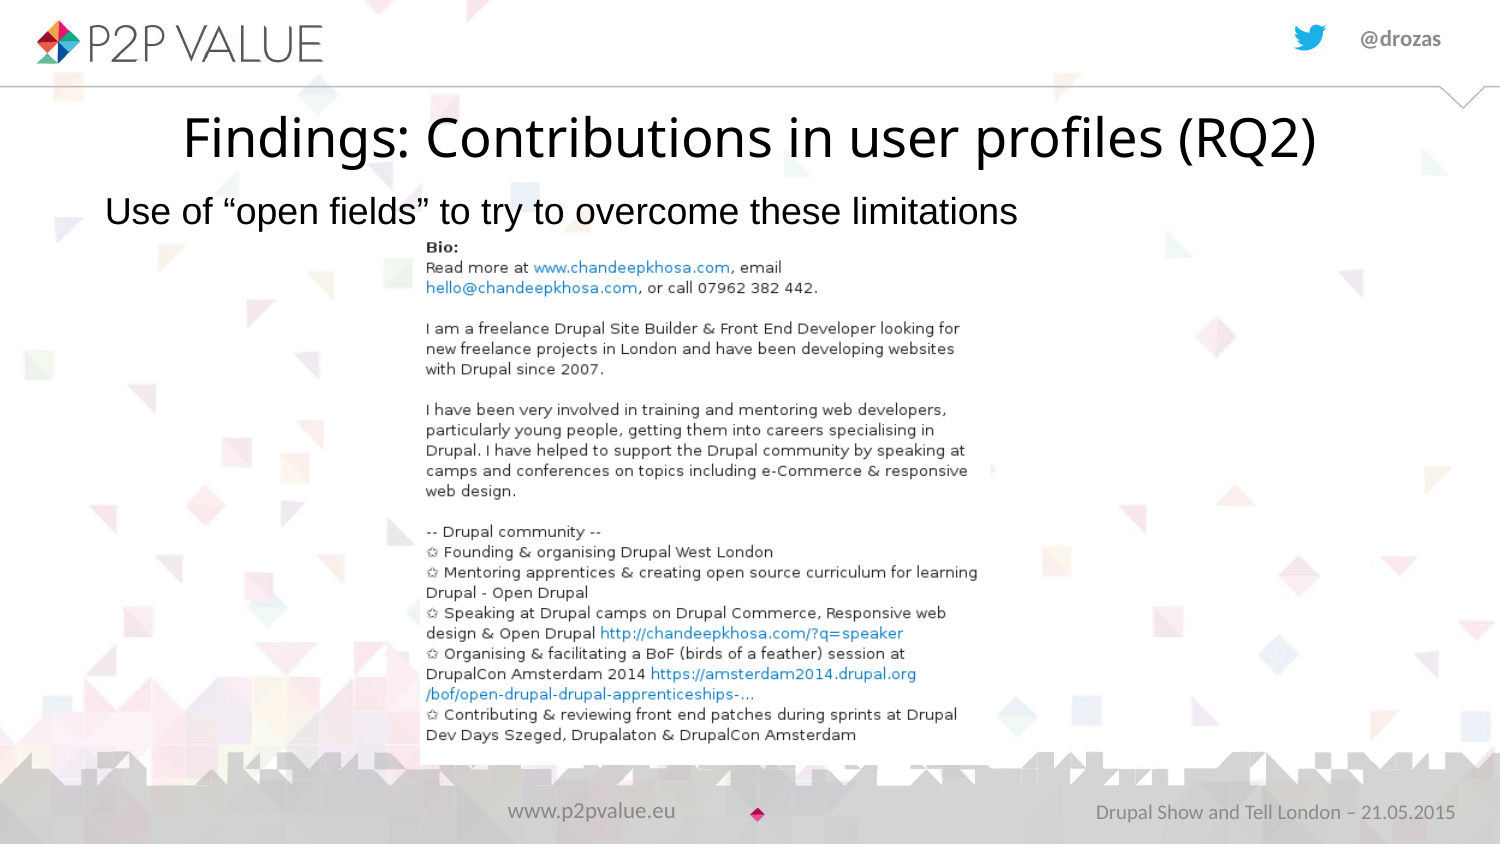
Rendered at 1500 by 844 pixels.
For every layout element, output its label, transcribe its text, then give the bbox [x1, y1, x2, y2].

text_box Use of “open fields” to try to overcome these limitations [90, 183, 1500, 241]
picture [0, 181, 1500, 844]
title Findings: Contributions in user profiles (RQ2) [0, 92, 1500, 181]
text_box Drupal Show and Tell London – 21.05.2015 [777, 788, 1470, 834]
text_box www.p2pvalue.eu [501, 789, 720, 829]
text_box @drozas [1333, 15, 1455, 60]
picture [0, 0, 1500, 92]
